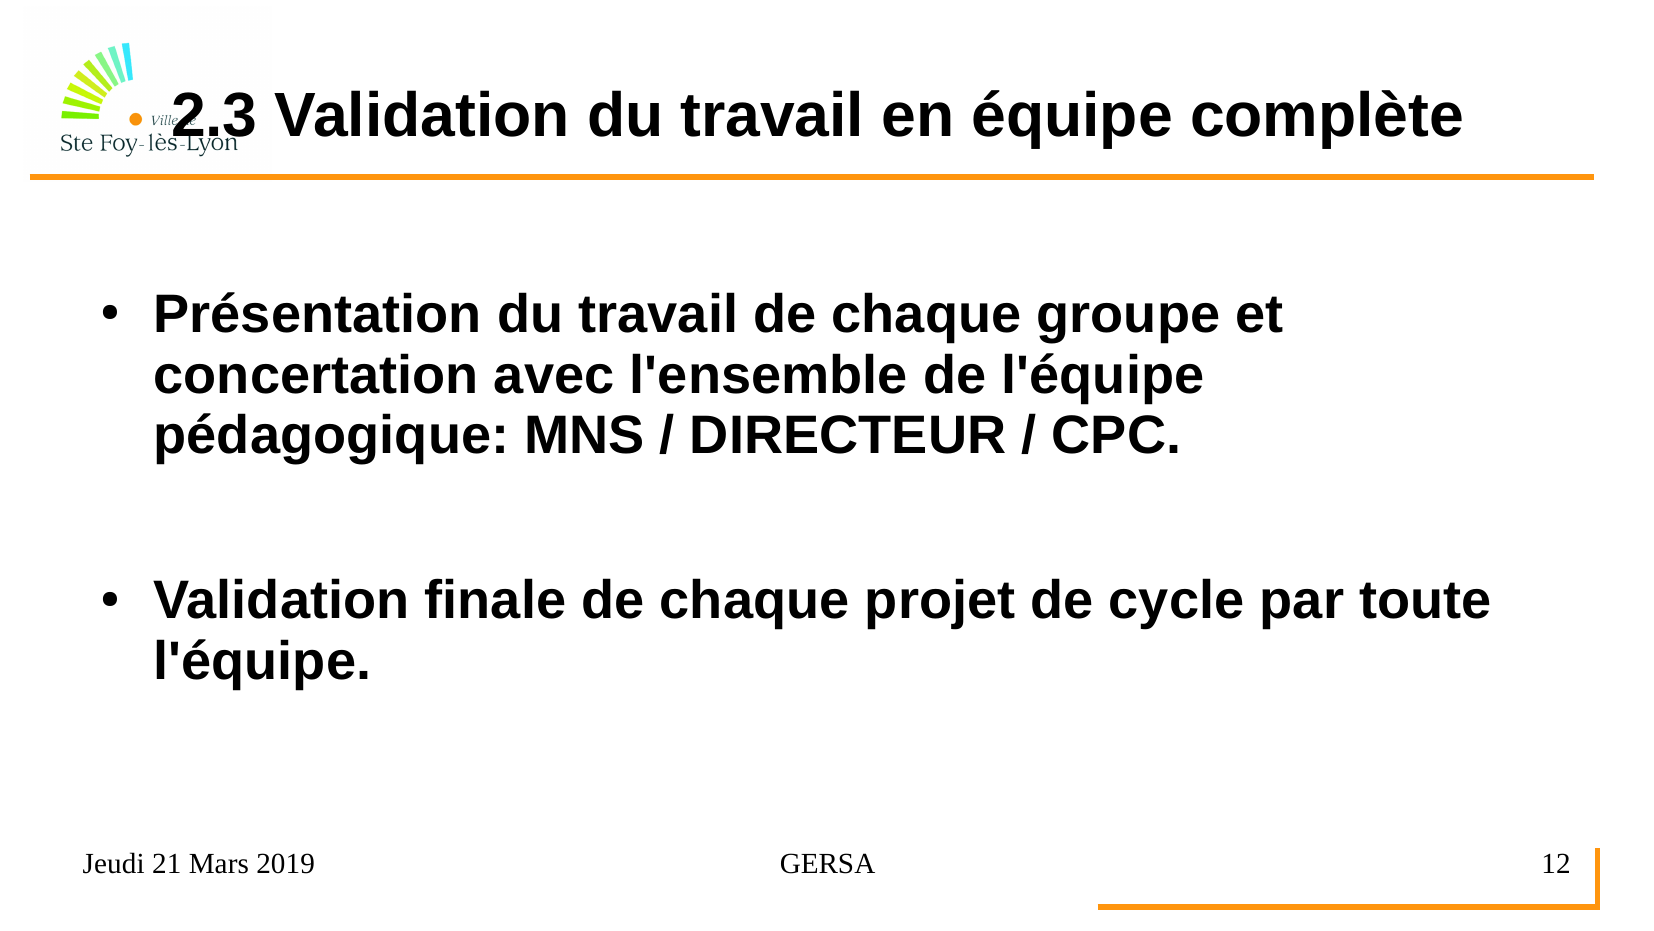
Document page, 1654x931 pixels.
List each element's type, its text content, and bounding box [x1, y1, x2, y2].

list Présentation du travail de chaque groupe et concertation avec l'ensemble de l'équipe pédagogique: MNS / DIRECTEUR / CPC. Validation finale de chaque projet de cycle par toute l'équipe. [82, 201, 1571, 774]
title 2.3 Validation du travail en équipe complète [82, 37, 1571, 193]
picture [23, 6, 272, 182]
